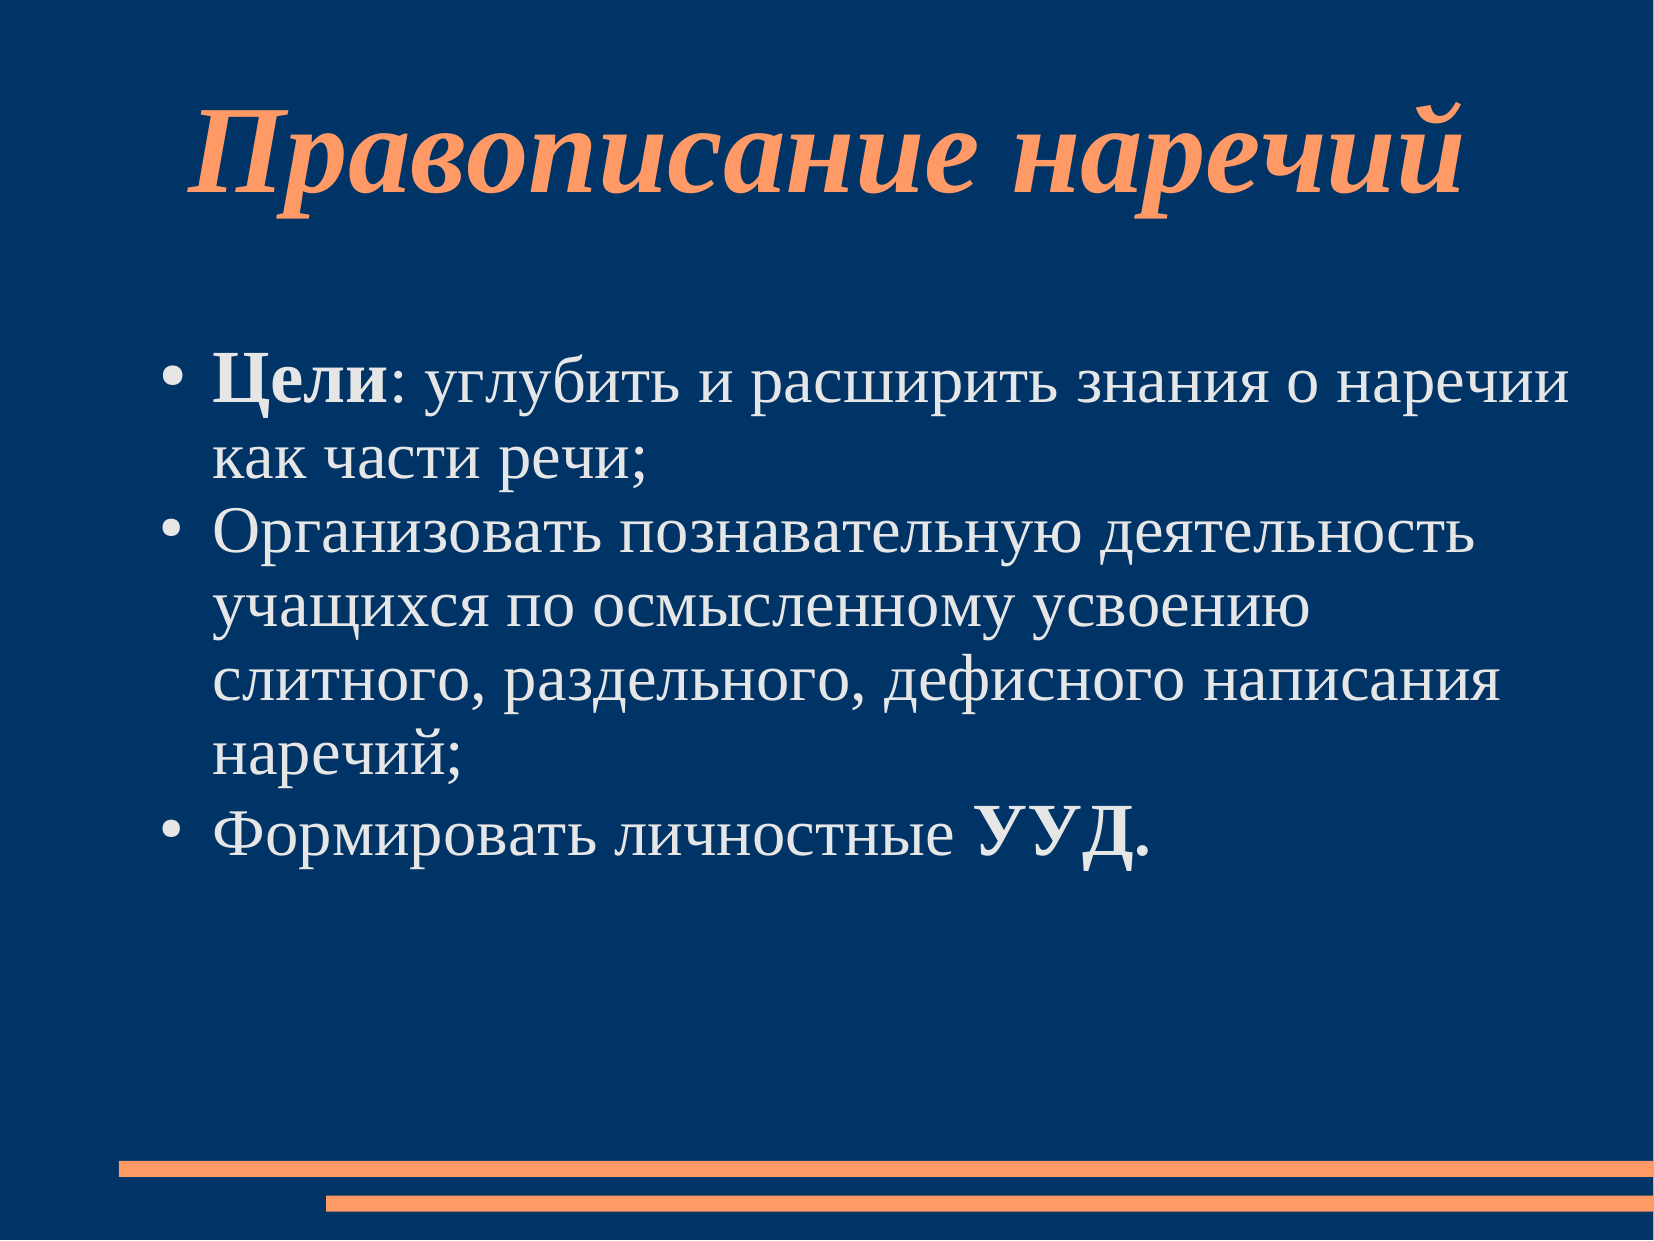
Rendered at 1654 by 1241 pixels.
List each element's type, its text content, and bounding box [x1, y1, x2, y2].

list Цели: углубить и расширить знания о наречии как части речи; Организовать познавательную деятельность учащихся по осмысленному усвоению слитного, раздельного, дефисного написания наречий; Формировать личностные УУД. [141, 335, 1581, 1146]
title Правописание наречий [121, 46, 1534, 254]
